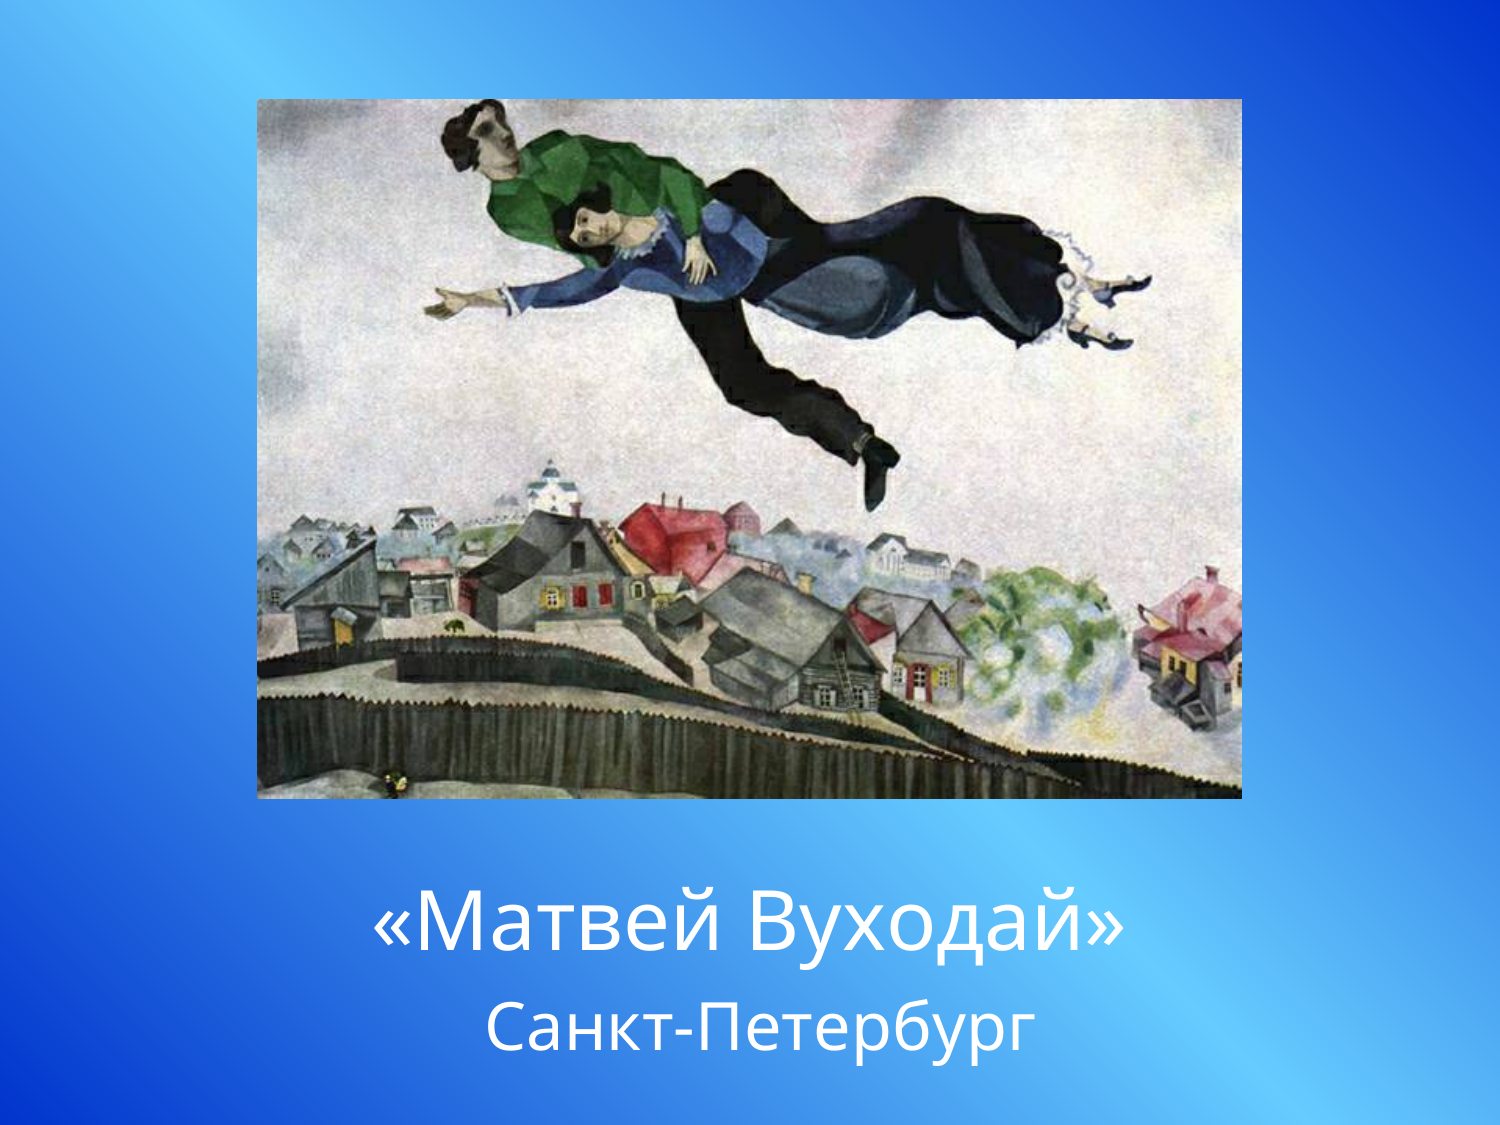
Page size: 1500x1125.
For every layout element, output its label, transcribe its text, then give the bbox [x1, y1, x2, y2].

picture [257, 99, 1242, 799]
text_box «Матвей Вуходай» Санкт-Петербург [112, 846, 1388, 1088]
